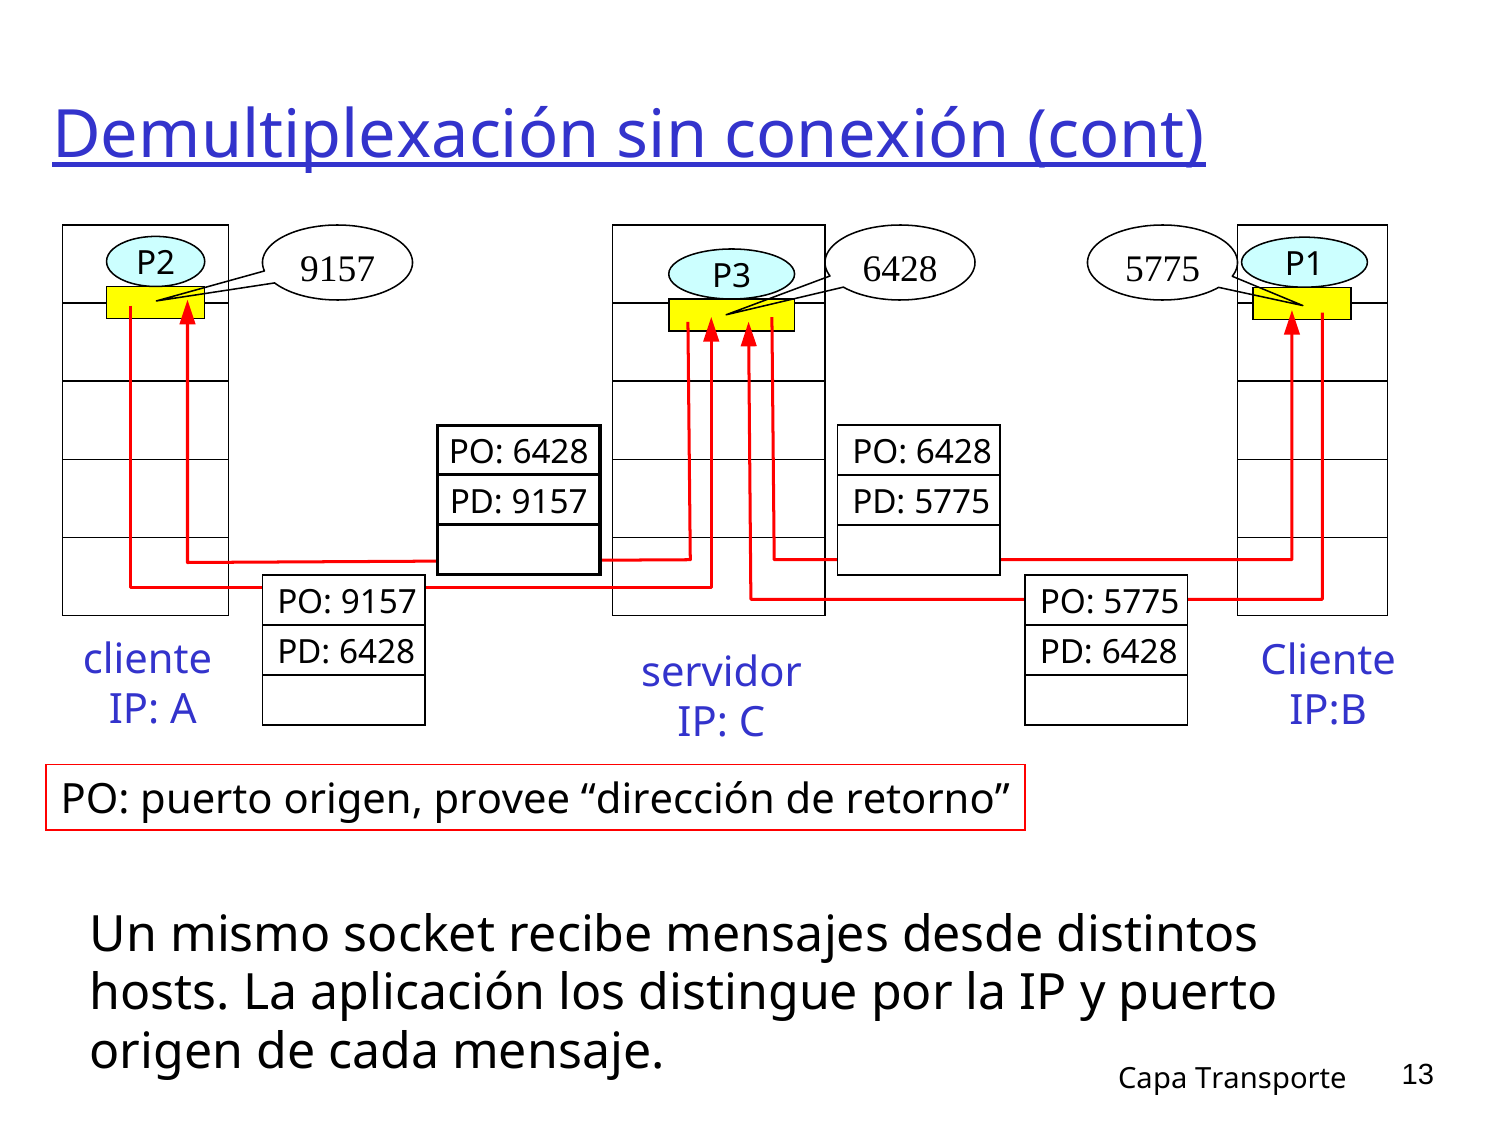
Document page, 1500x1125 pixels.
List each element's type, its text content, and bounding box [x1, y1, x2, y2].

text_box 9157 [156, 224, 413, 301]
text_box P3 [668, 248, 795, 299]
text_box cliente IP: A [68, 624, 228, 740]
text_box PD: 6428 [262, 624, 426, 674]
text_box Un mismo socket recibe mensajes desde distintos hosts. La aplicación los distingue por la IP y puerto origen de cada mensaje. [74, 896, 1388, 1028]
text_box [262, 674, 426, 725]
text_box PD: 5775 [837, 474, 1000, 524]
text_box PO: puerto origen, provee “dirección de retorno” [45, 764, 1026, 831]
text_box [1024, 674, 1188, 725]
text_box PO: 5775 [1024, 575, 1188, 624]
text_box 6428 [726, 224, 976, 315]
title Demultiplexación sin conexión (cont)‏ [37, 37, 1463, 225]
text_box Cliente IP:B [1245, 624, 1412, 741]
text_box PO: 9157 [262, 575, 426, 624]
text_box P2 [106, 236, 205, 287]
text_box PO: 6428 [837, 425, 1000, 474]
text_box PD: 9157 [437, 474, 601, 524]
text_box PD: 6428 [1024, 624, 1188, 674]
text_box [62, 224, 229, 616]
text_box PO: 6428 [437, 425, 601, 474]
text_box P1 [1241, 237, 1368, 288]
text_box servidor IP: C [626, 636, 817, 753]
text_box [1237, 224, 1388, 616]
text_box [437, 524, 601, 575]
text_box [837, 524, 1000, 575]
text_box [612, 224, 826, 616]
text_box 5775 [1087, 224, 1303, 306]
